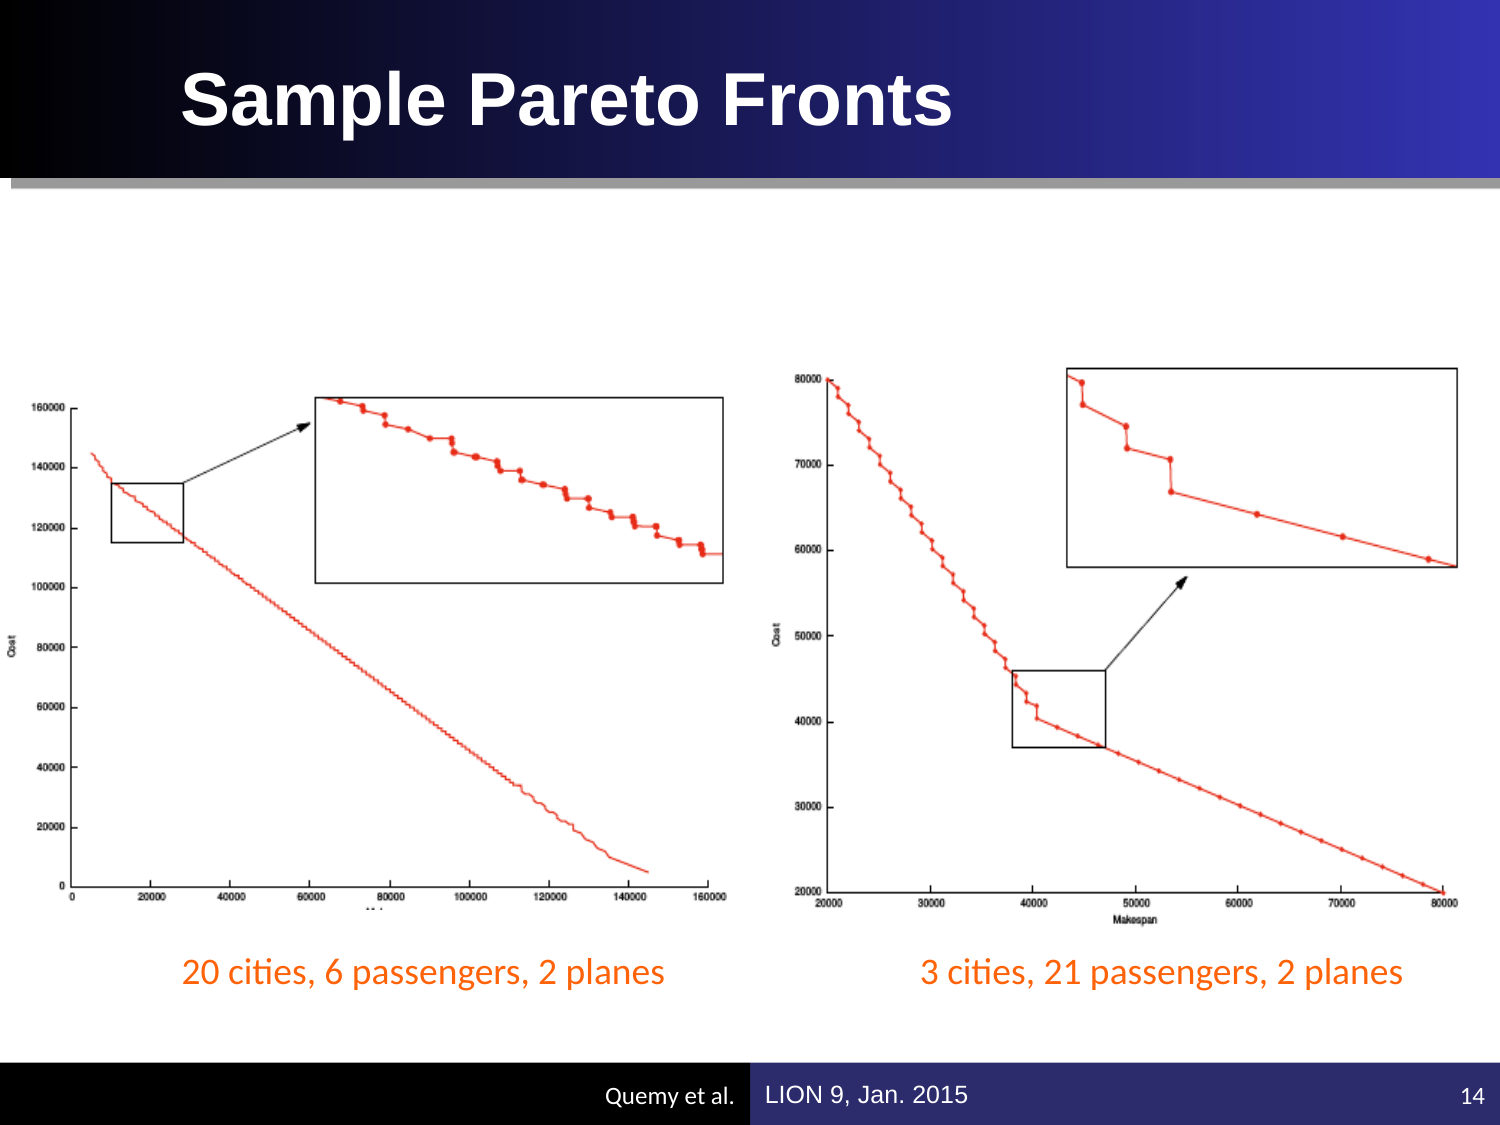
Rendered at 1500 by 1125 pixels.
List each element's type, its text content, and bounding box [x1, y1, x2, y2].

text_box Sample Pareto Fronts [165, 43, 1404, 148]
list 3 cities, 21 passengers, 2 planes [779, 939, 1489, 1070]
picture [755, 353, 1471, 934]
picture [0, 366, 733, 910]
list 20 cities, 6 passengers, 2 planes [41, 939, 751, 1070]
